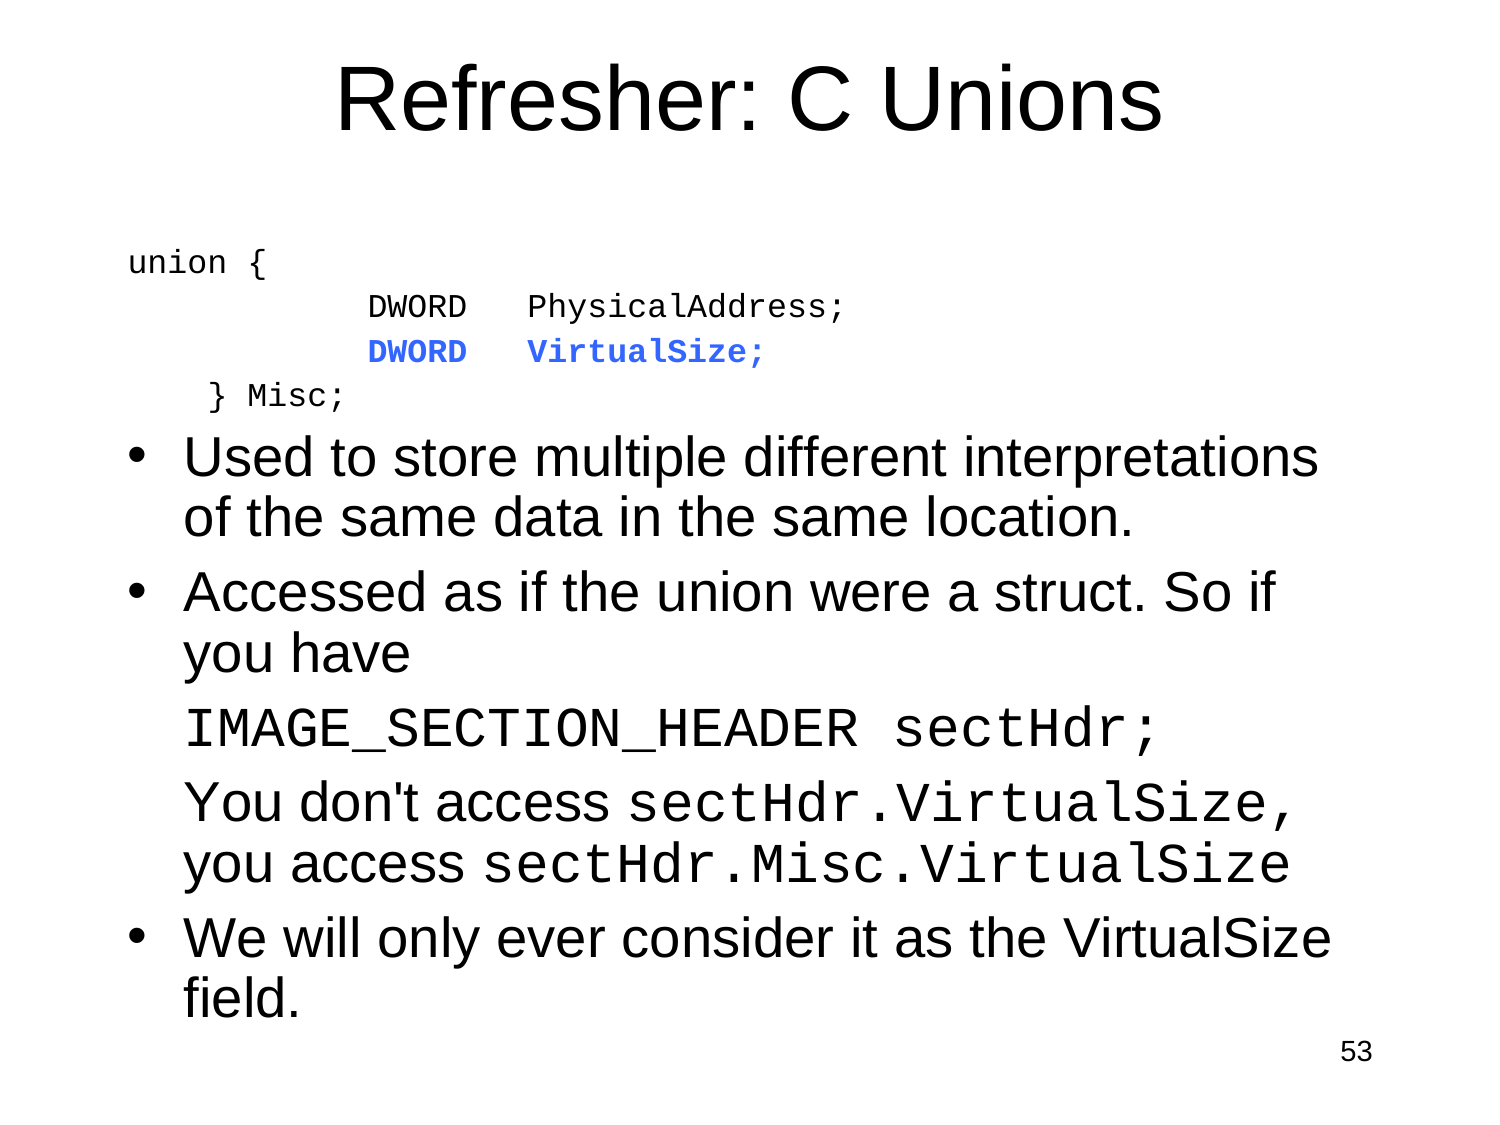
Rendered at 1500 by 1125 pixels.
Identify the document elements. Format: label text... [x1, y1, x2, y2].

text_box 103 [1074, 1025, 1388, 1101]
title Refresher: C Unions [0, 0, 1500, 188]
list union { DWORD PhysicalAddress; DWORD VirtualSize; } Misc; Used to store multiple different interpretations of the same data in the same location. Accessed as if the union were a struct. So if you have IMAGE_SECTION_HEADER sectHdr; You don't access sectHdr.VirtualSize, you access sectHdr.Misc.VirtualSize We will only ever consider it as the VirtualSize field. [112, 237, 1388, 1115]
